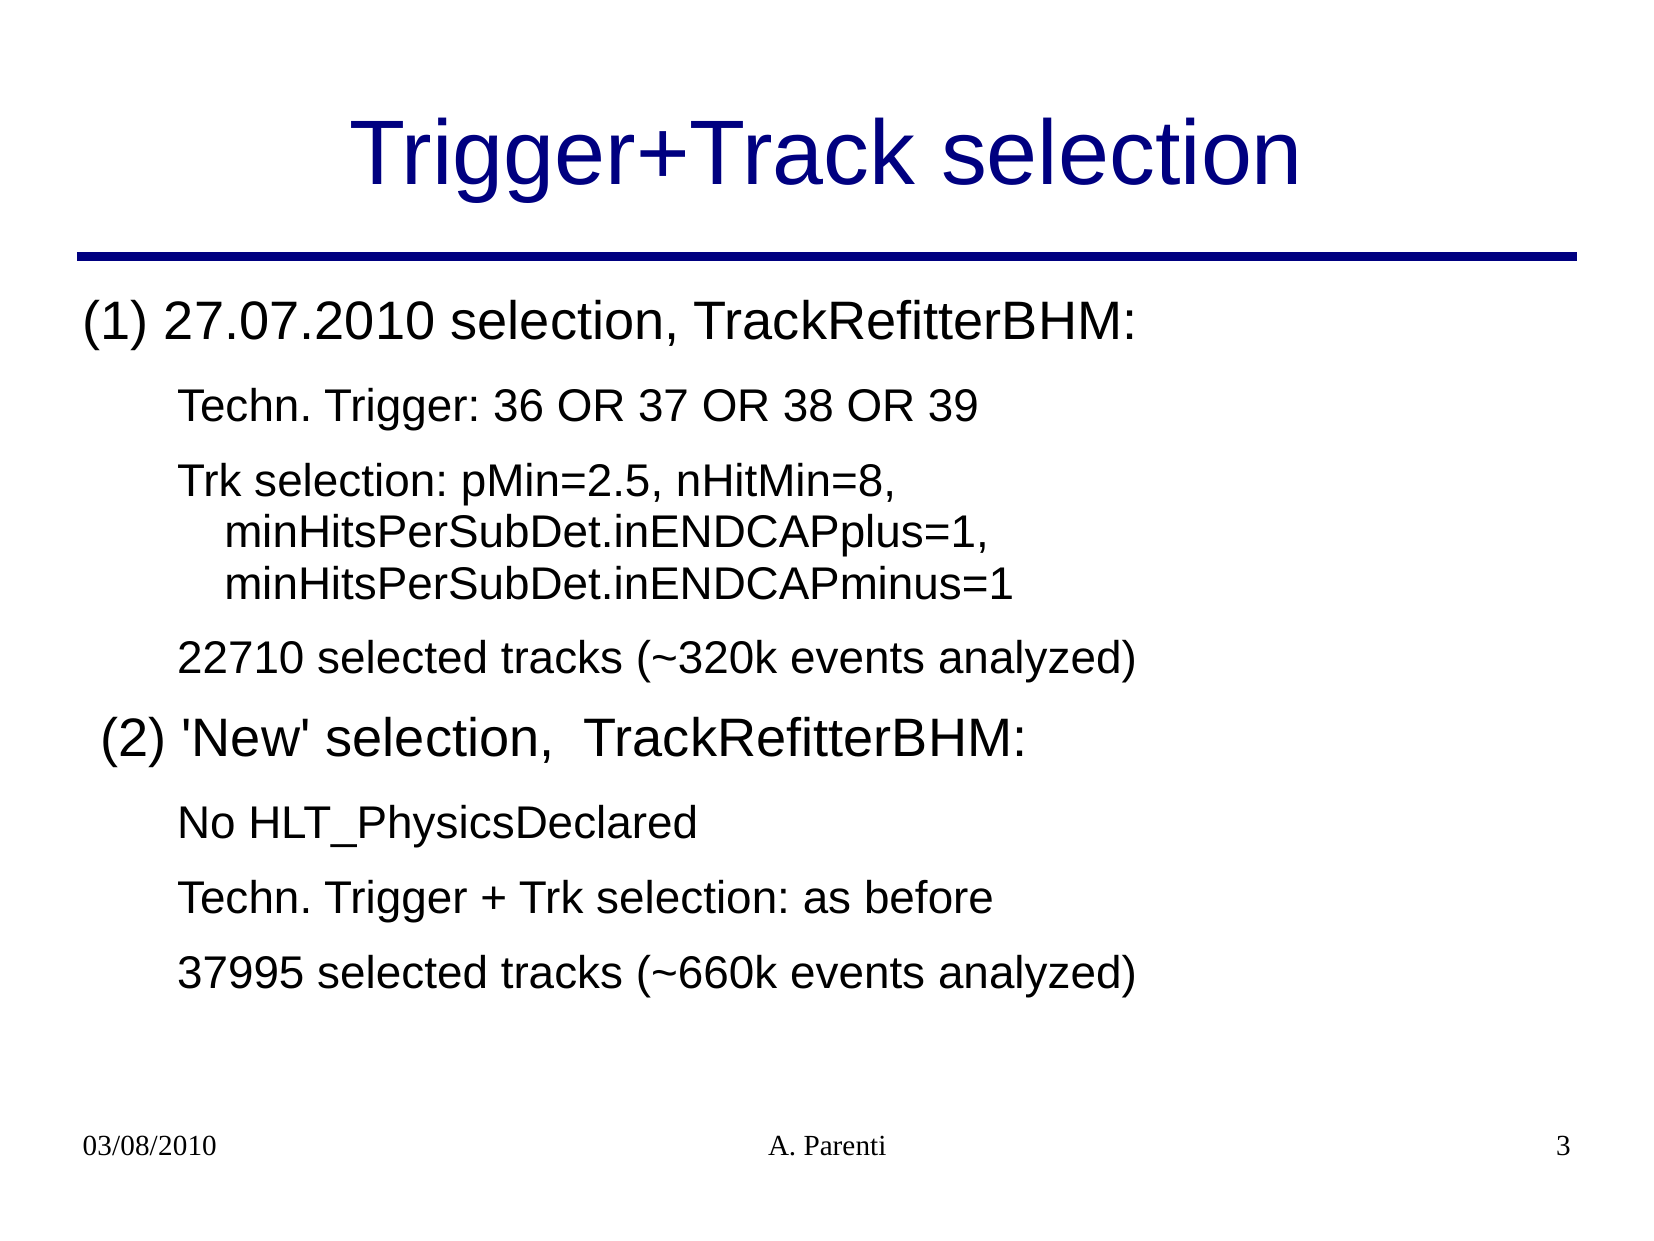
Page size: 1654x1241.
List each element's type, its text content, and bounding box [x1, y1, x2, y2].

list (1) 27.07.2010 selection, TrackRefitterBHM: Techn. Trigger: 36 OR 37 OR 38 OR 39 Trk selection: pMin=2.5, nHitMin=8, minHitsPerSubDet.inENDCAPplus=1, minHitsPerSubDet.inENDCAPminus=1 22710 selected tracks (~320k events analyzed) (2) 'New' selection, TrackRefitterBHM: No HLT_PhysicsDeclared Techn. Trigger + Trk selection: as before 37995 selected tracks (~660k events analyzed) [82, 290, 1571, 1109]
title Trigger+Track selection [82, 49, 1571, 257]
